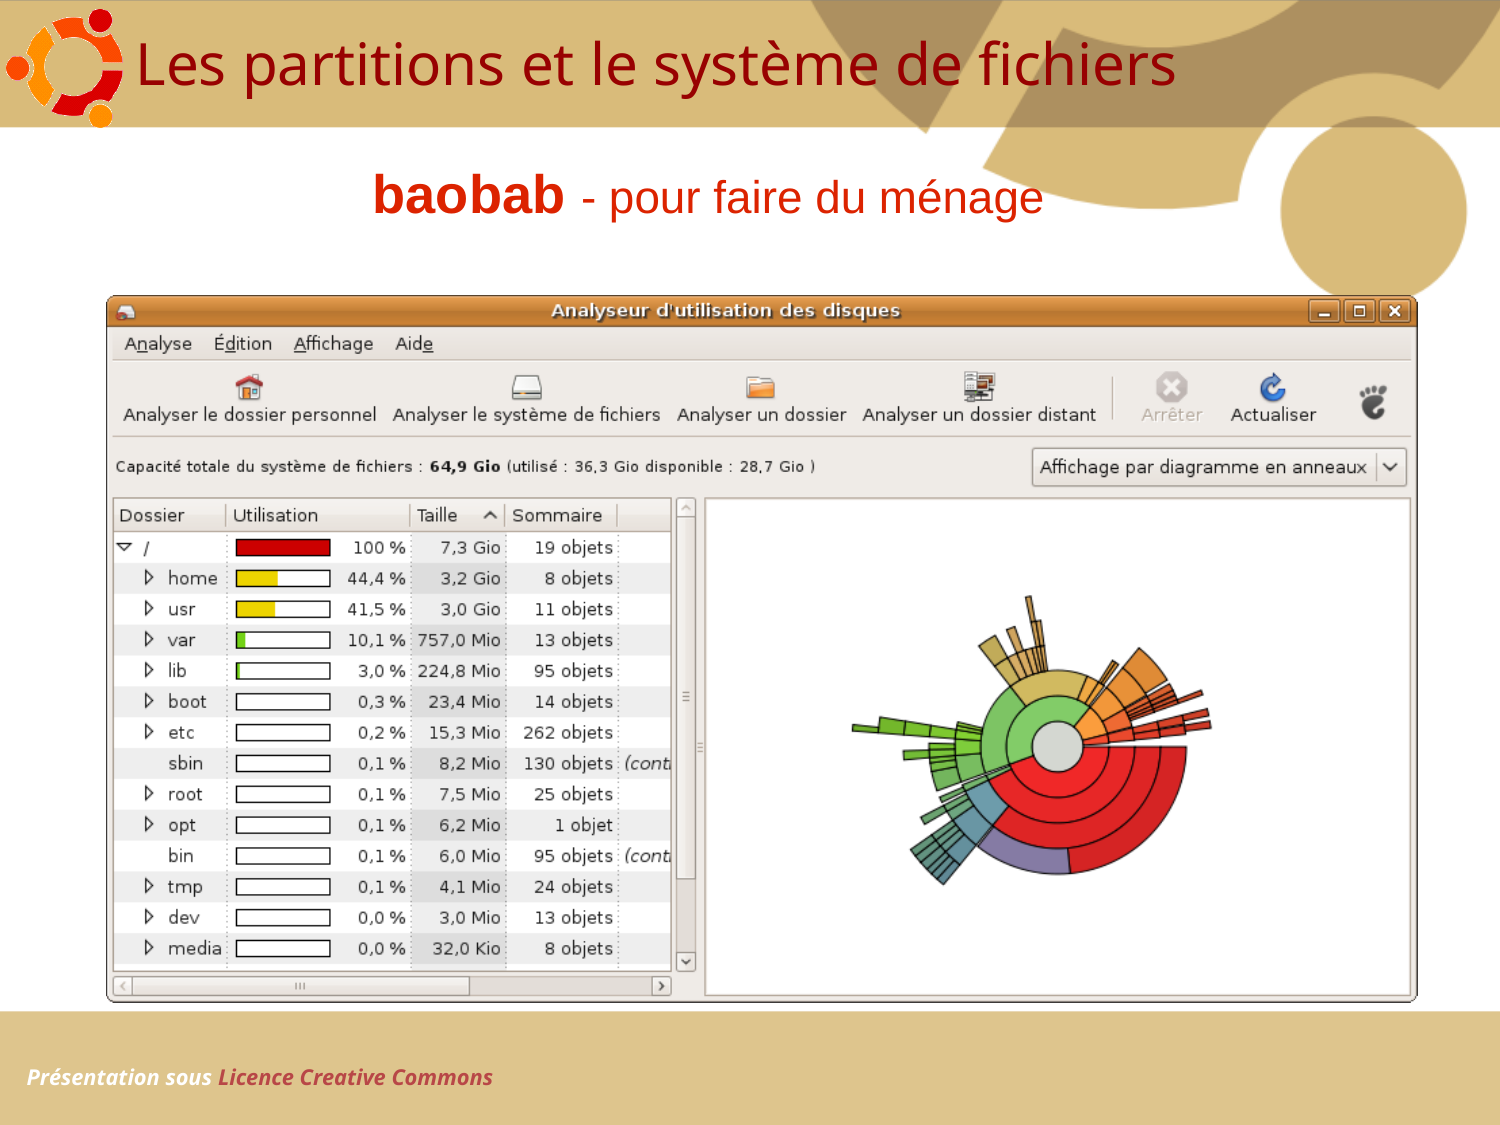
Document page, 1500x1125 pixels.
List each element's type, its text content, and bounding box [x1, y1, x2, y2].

title Les partitions et le système de fichiers [135, 0, 1417, 177]
text_box baobab - pour faire du ménage [118, 160, 1300, 237]
picture [0, 0, 1500, 1003]
